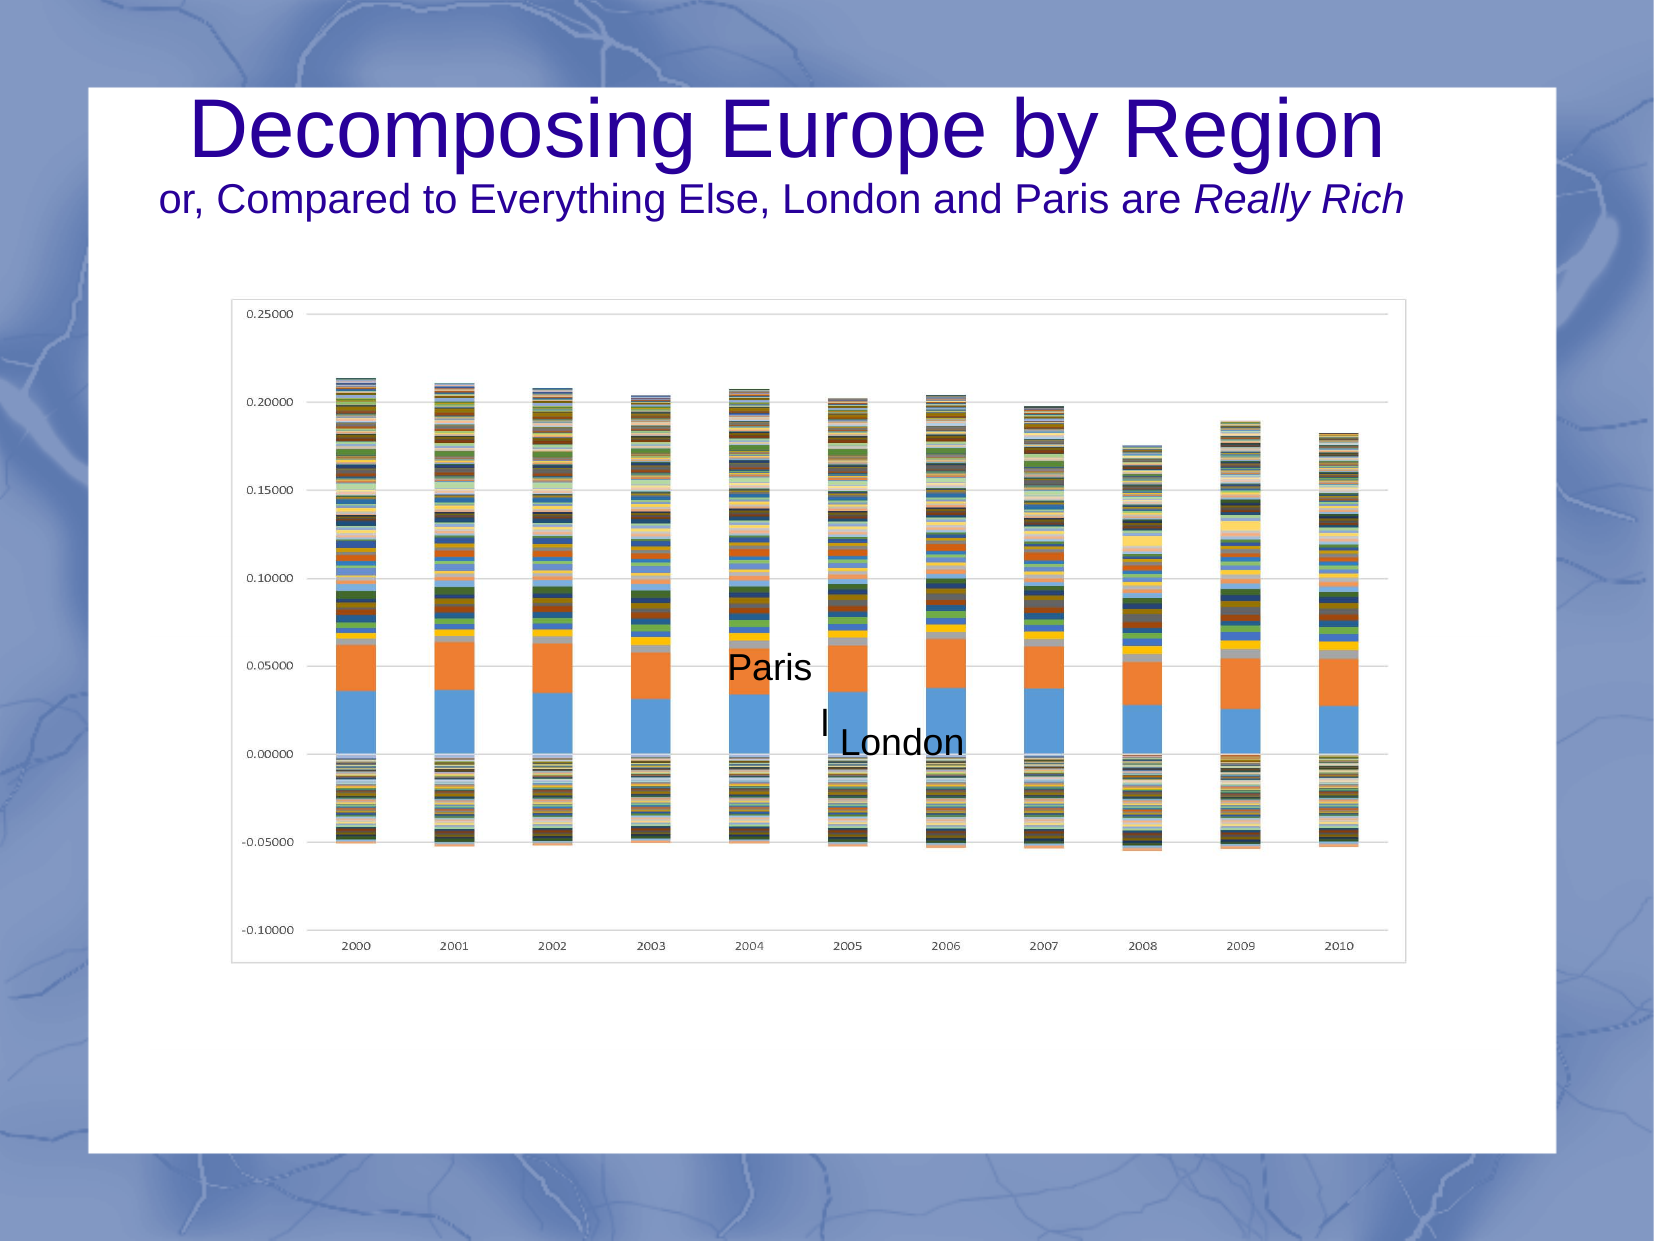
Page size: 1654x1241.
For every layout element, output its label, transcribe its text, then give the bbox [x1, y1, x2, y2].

picture [0, 0, 1654, 1241]
text_box London [824, 712, 980, 812]
text_box Paris [712, 637, 828, 695]
title Decomposing Europe by Region or, Compared to Everything Else, London and Paris are Really Rich [75, 37, 1501, 263]
text_box l [150, 225, 1501, 1051]
